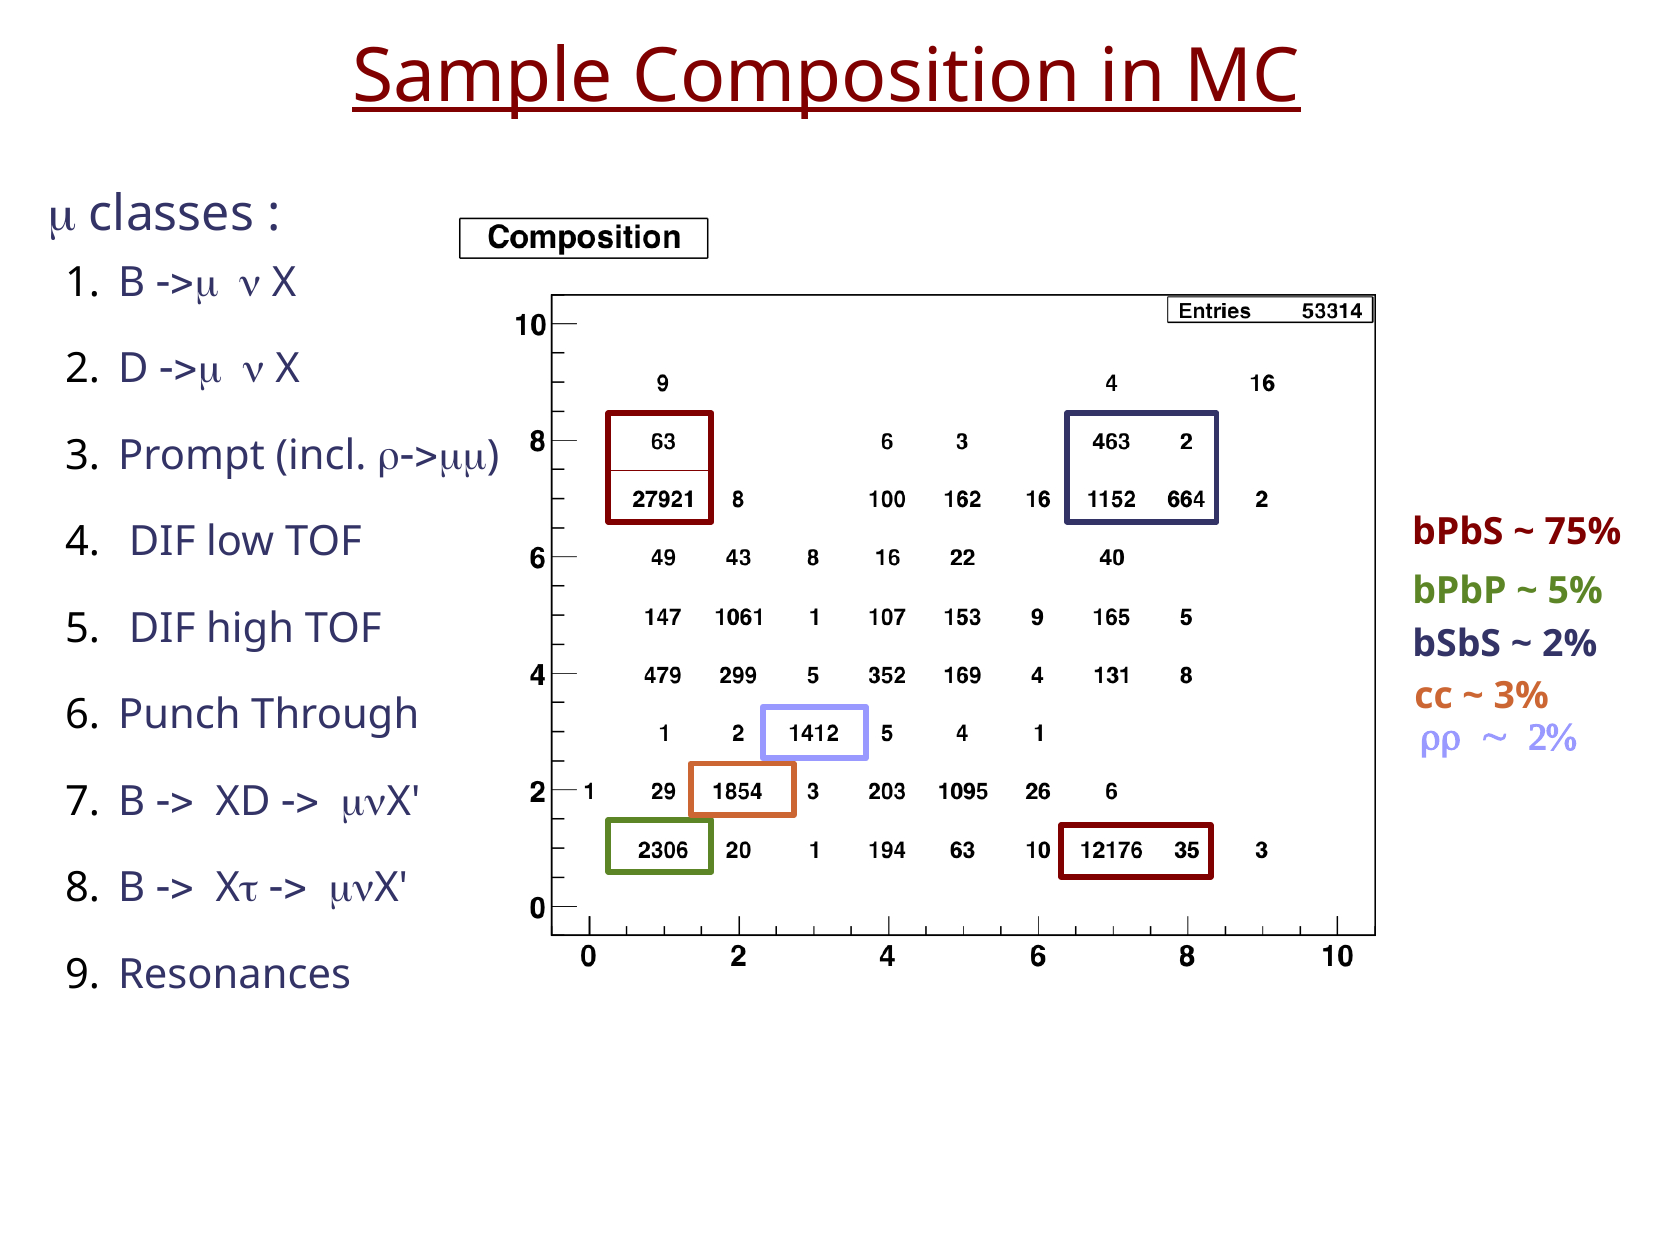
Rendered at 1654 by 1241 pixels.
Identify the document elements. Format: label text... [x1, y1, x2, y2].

text_box rr ~ 2% [1405, 715, 1566, 780]
text_box cc ~ 3% [1399, 661, 1551, 734]
title Sample Composition in MC [129, 13, 1524, 130]
list m classes : B ->m n X D ->m n X Prompt (incl. r->mm) DIF low TOF DIF high TOF Punch Through B -> XD -> mnX' B -> Xt -> mnX' Resonances [47, 177, 1536, 1094]
text_box bPbS ~ 75% [1397, 497, 1623, 570]
text_box bPbP ~ 5% [1397, 556, 1606, 609]
text_box bSbS ~ 2% [1397, 609, 1607, 683]
